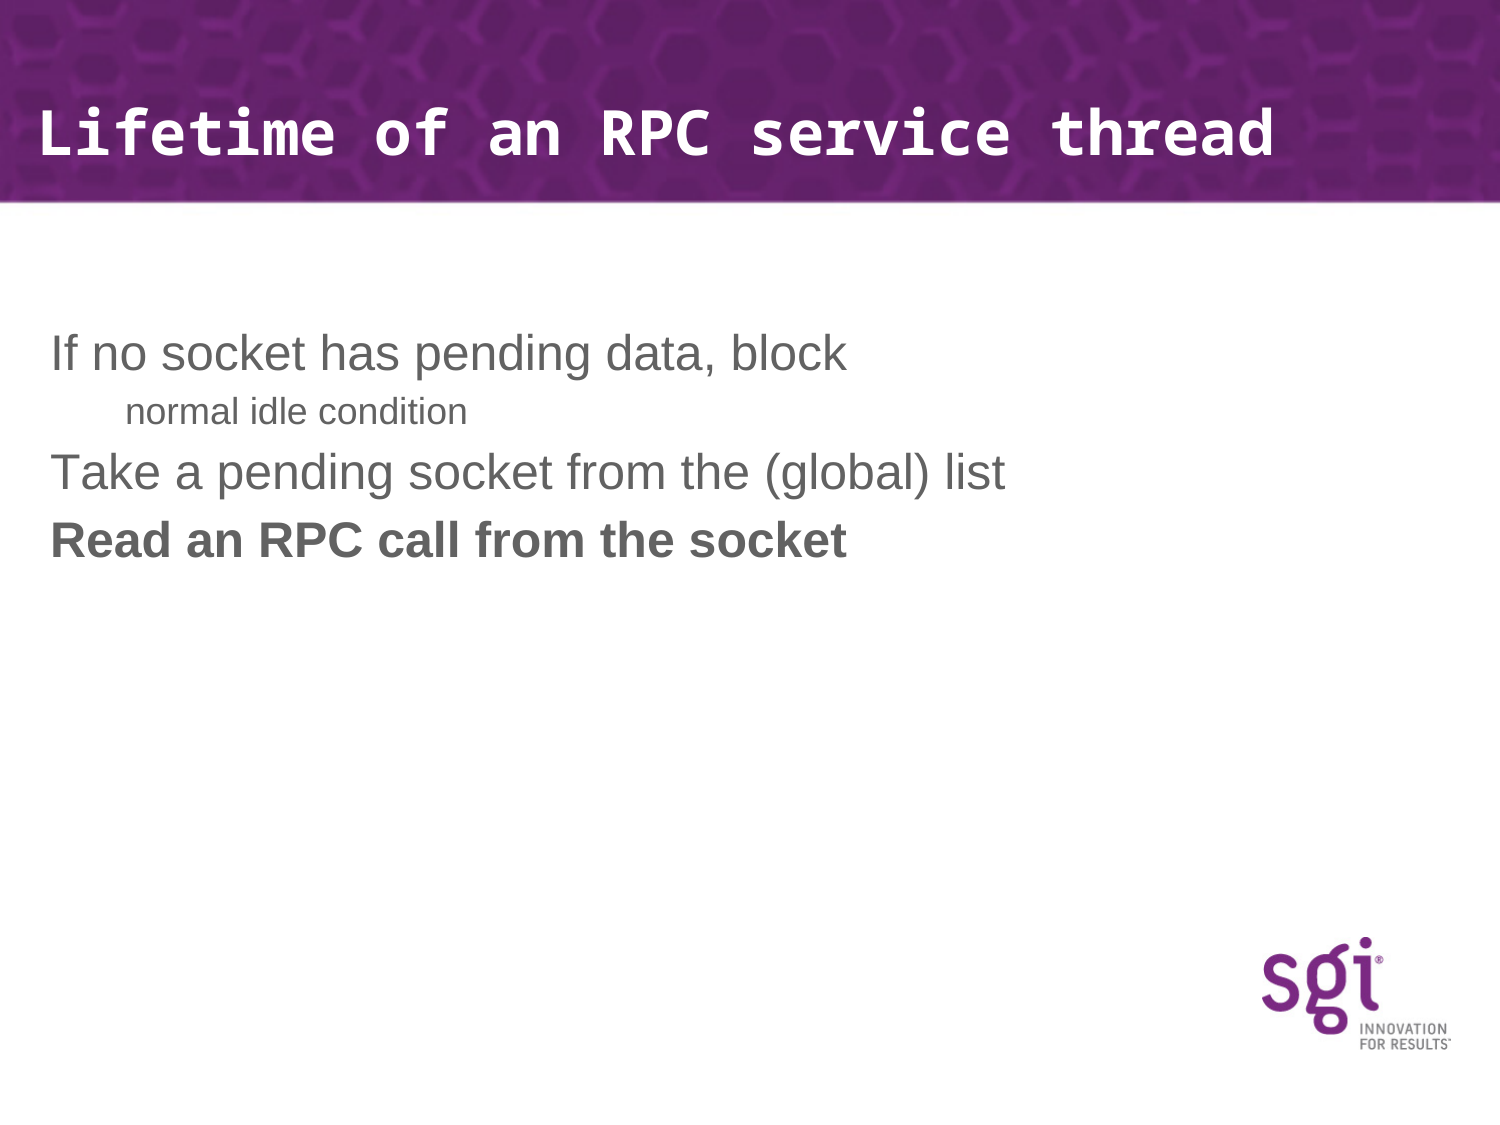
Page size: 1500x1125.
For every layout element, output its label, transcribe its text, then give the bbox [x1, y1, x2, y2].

title Lifetime of an RPC service thread [37, 37, 1313, 226]
list If no socket has pending data, block normal idle condition Take a pending socket from the (global) list Read an RPC call from the socket [50, 324, 1326, 848]
picture [0, 0, 1500, 1050]
